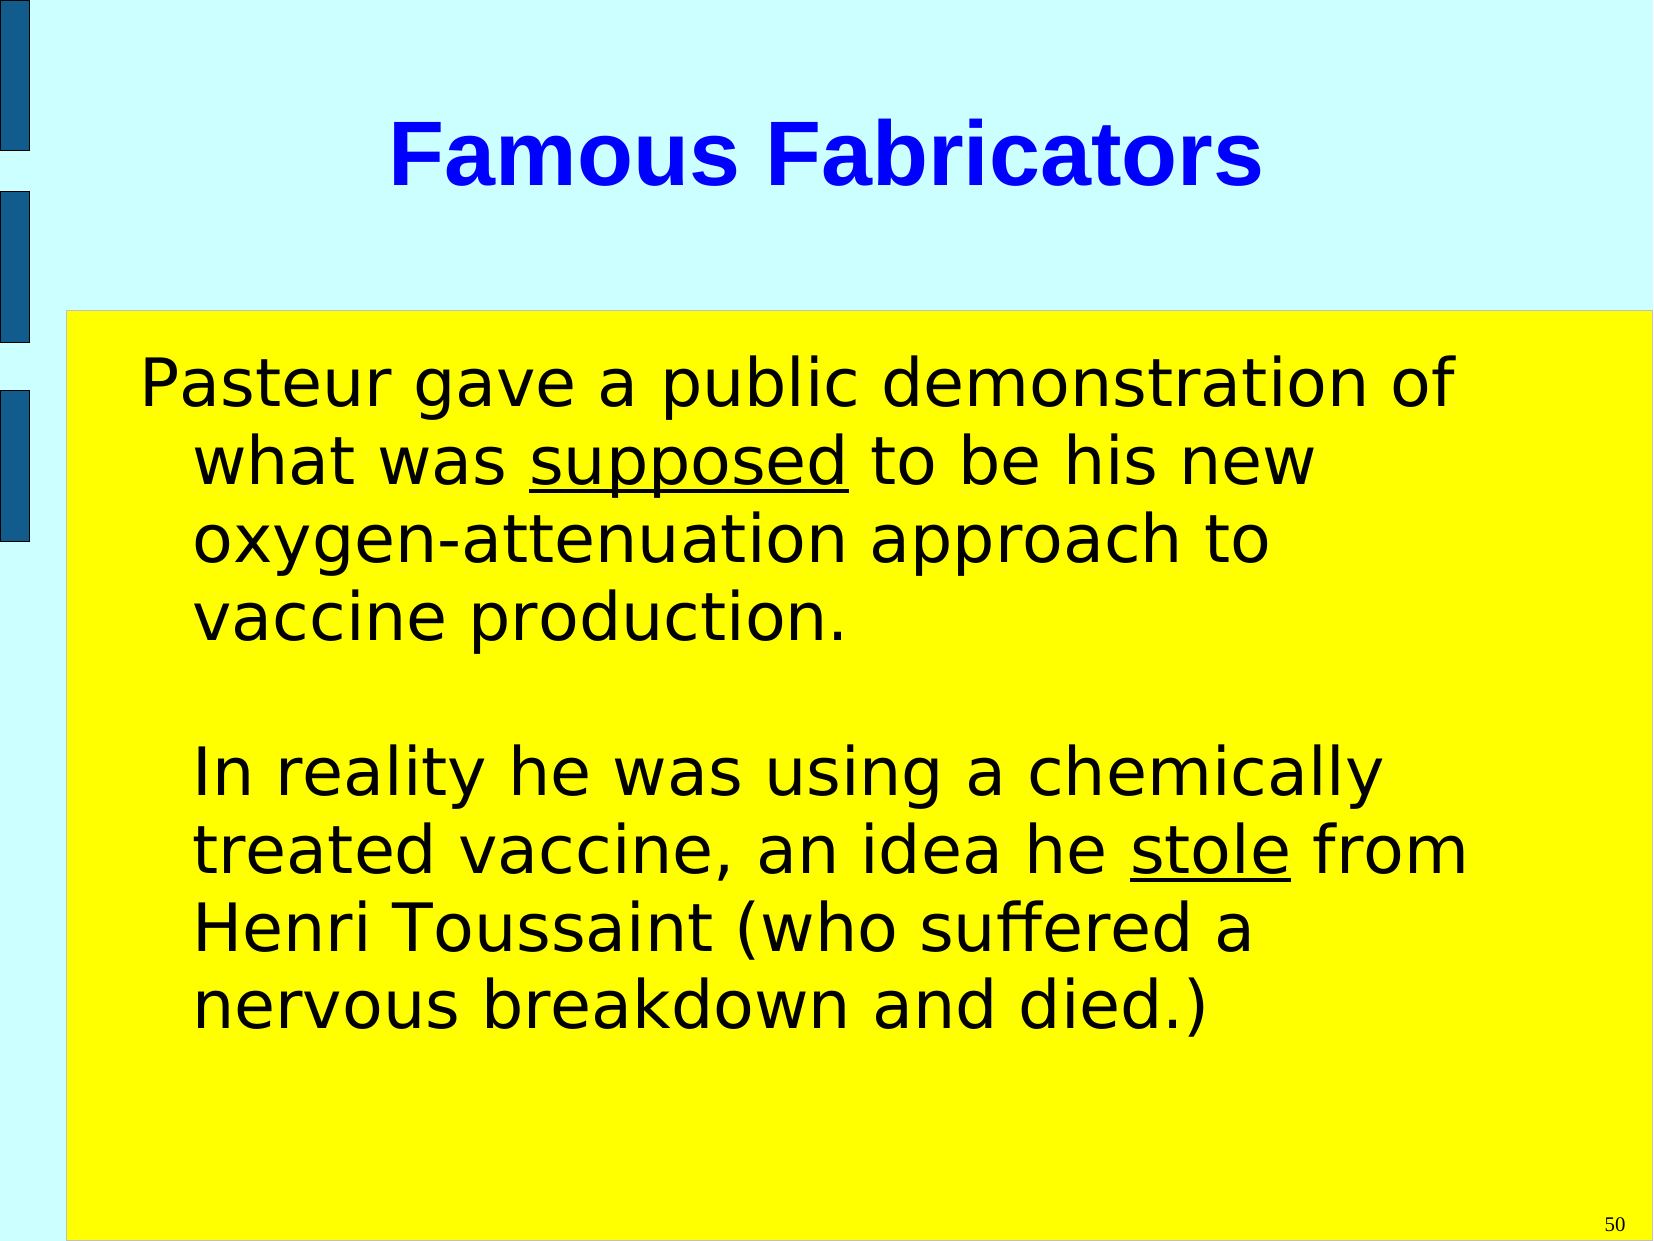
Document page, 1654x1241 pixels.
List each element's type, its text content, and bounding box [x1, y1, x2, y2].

list Pasteur gave a public demonstration of what was supposed to be his new oxygen-attenuation approach to vaccine production. In reality he was using a chemically treated vaccine, an idea he stole from Henri Toussaint (who suffered a nervous breakdown and died.) [121, 344, 1534, 1127]
title Famous Fabricators [121, 49, 1534, 258]
